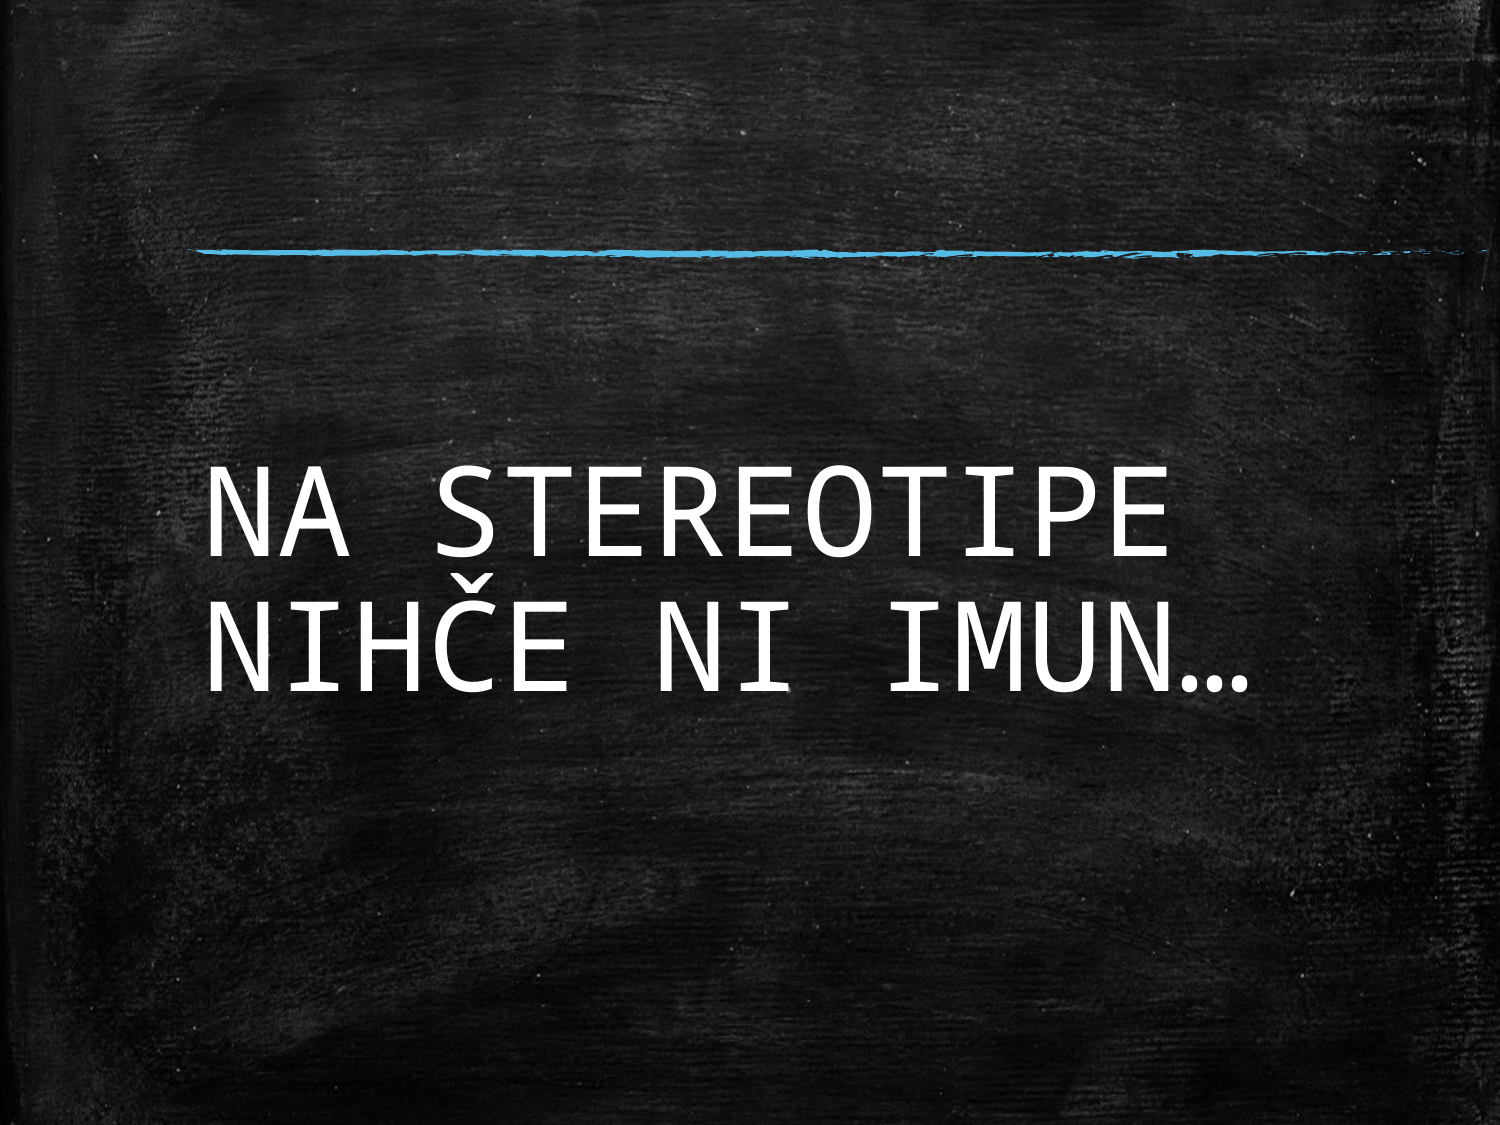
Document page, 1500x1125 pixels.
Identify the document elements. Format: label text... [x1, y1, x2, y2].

picture [0, 0, 1500, 1125]
title NA STEREOTIPE NIHČE NI IMUN… [187, 269, 1313, 727]
